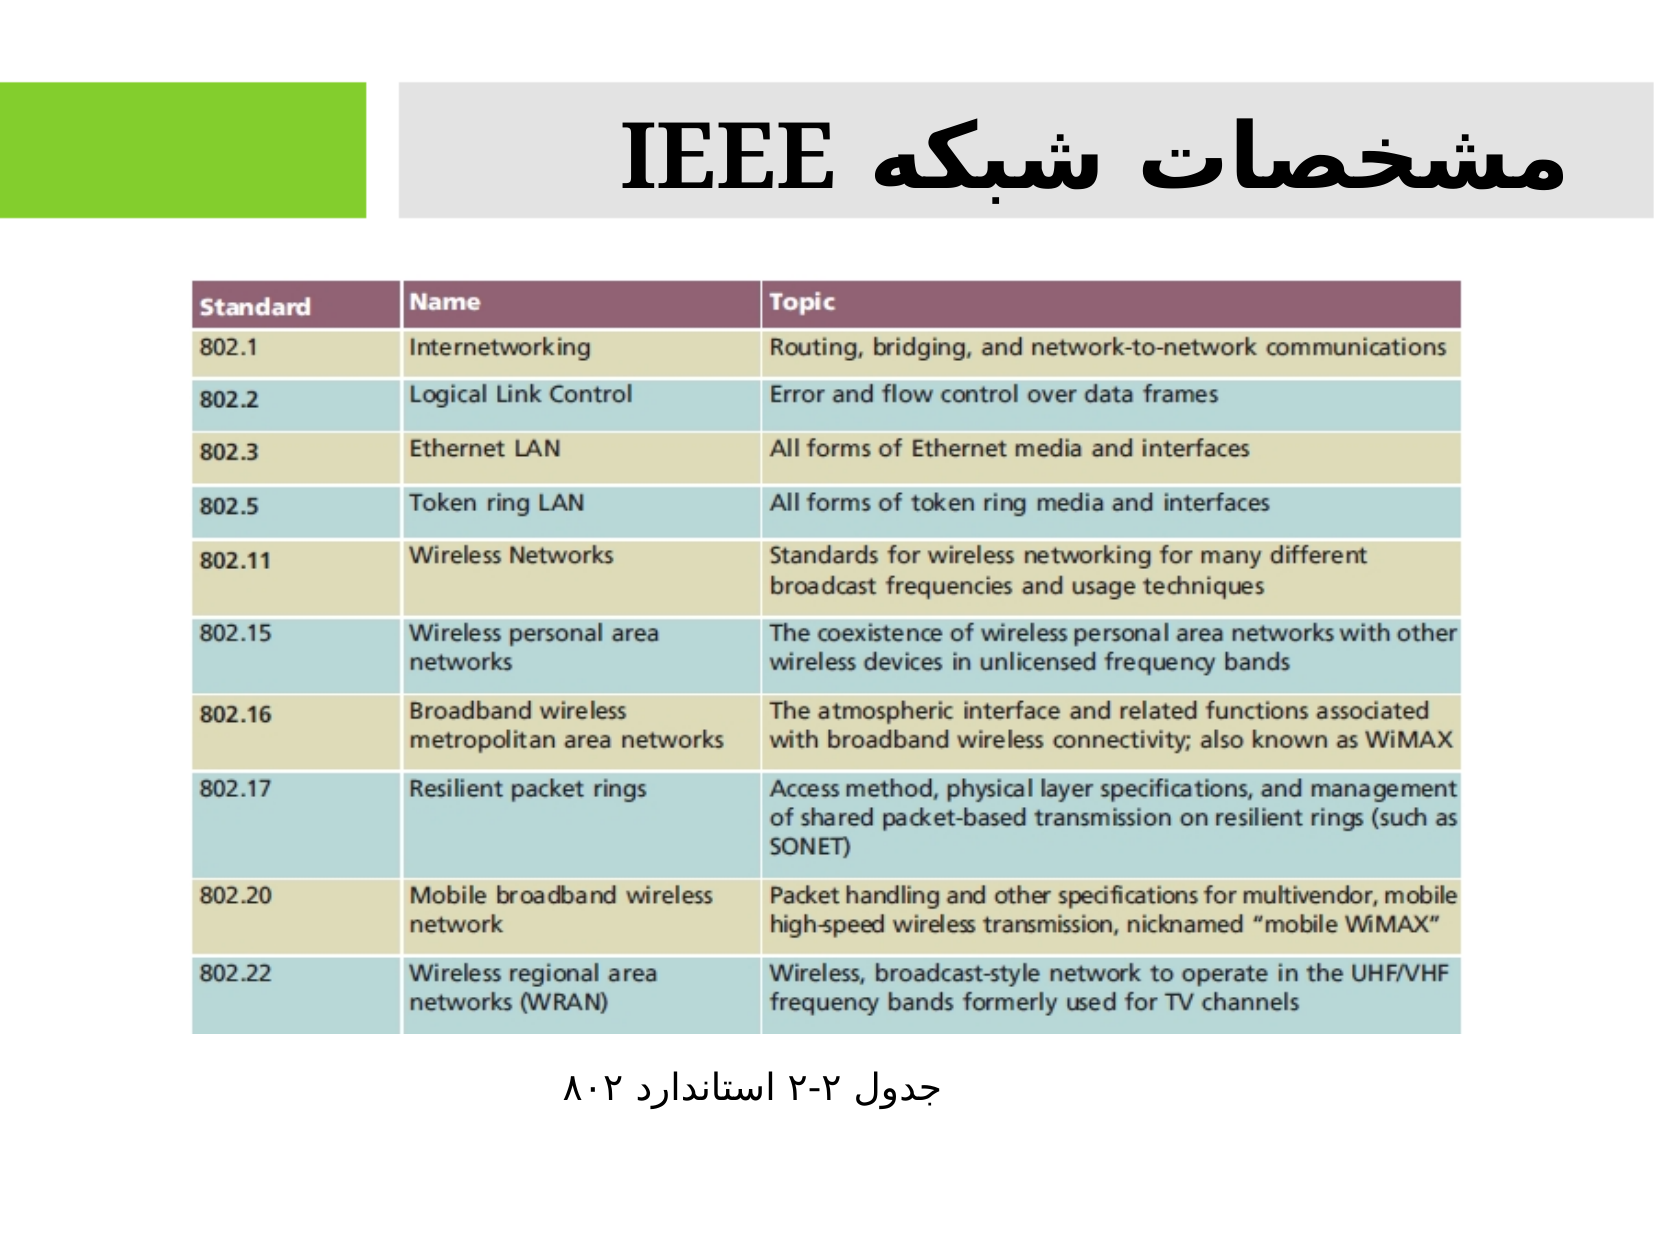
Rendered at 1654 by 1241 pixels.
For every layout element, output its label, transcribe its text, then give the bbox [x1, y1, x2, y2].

picture [0, 0, 1654, 1241]
title مشخصات شبکه IEEE [82, 49, 1571, 257]
text_box جدول ۲-۲ استاندارد ۸۰۲ [395, 1055, 1145, 1116]
